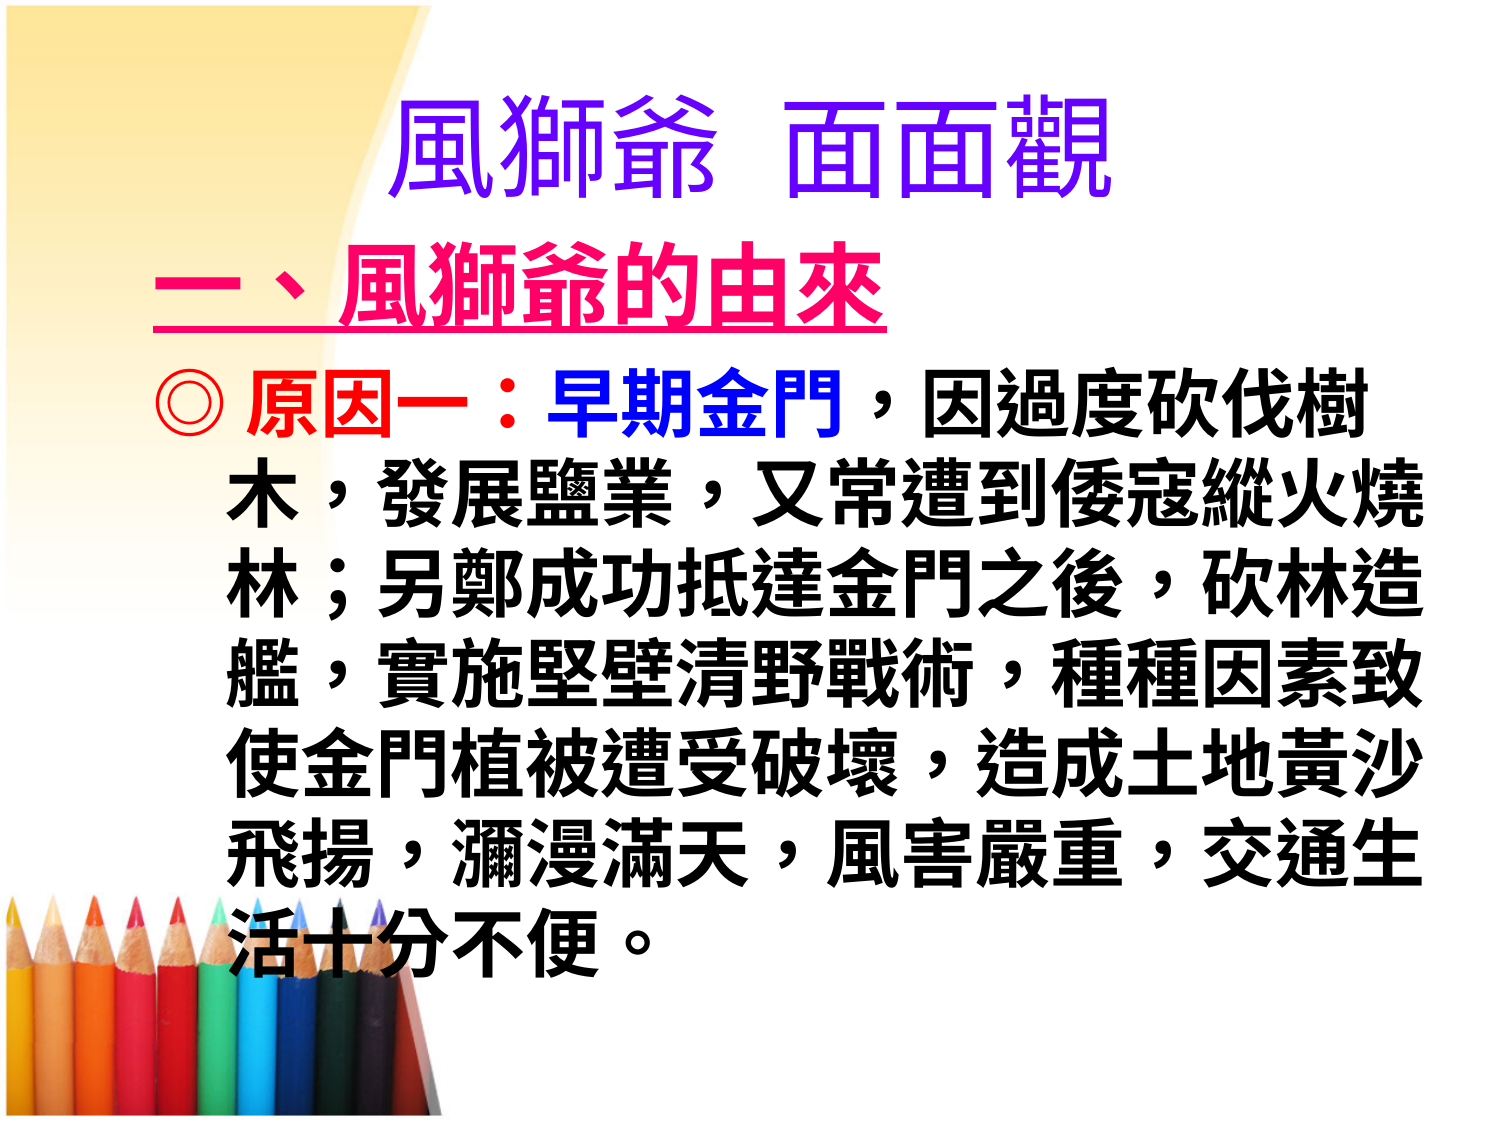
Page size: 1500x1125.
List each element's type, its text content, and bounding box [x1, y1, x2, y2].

title 風獅爺 面面觀 [75, 57, 1426, 220]
list 一、風獅爺的由來 ◎原因一：早期金門，因過度砍伐樹木，發展鹽業，又常遭到倭寇縱火燒林；另鄭成功抵達金門之後，砍林造艦，實施堅壁清野戰術，種種因素致使金門植被遭受破壞，造成土地黃沙飛揚，瀰漫滿天，風害嚴重，交通生活十分不便。 [64, 220, 1447, 1083]
picture [0, 0, 1500, 1120]
